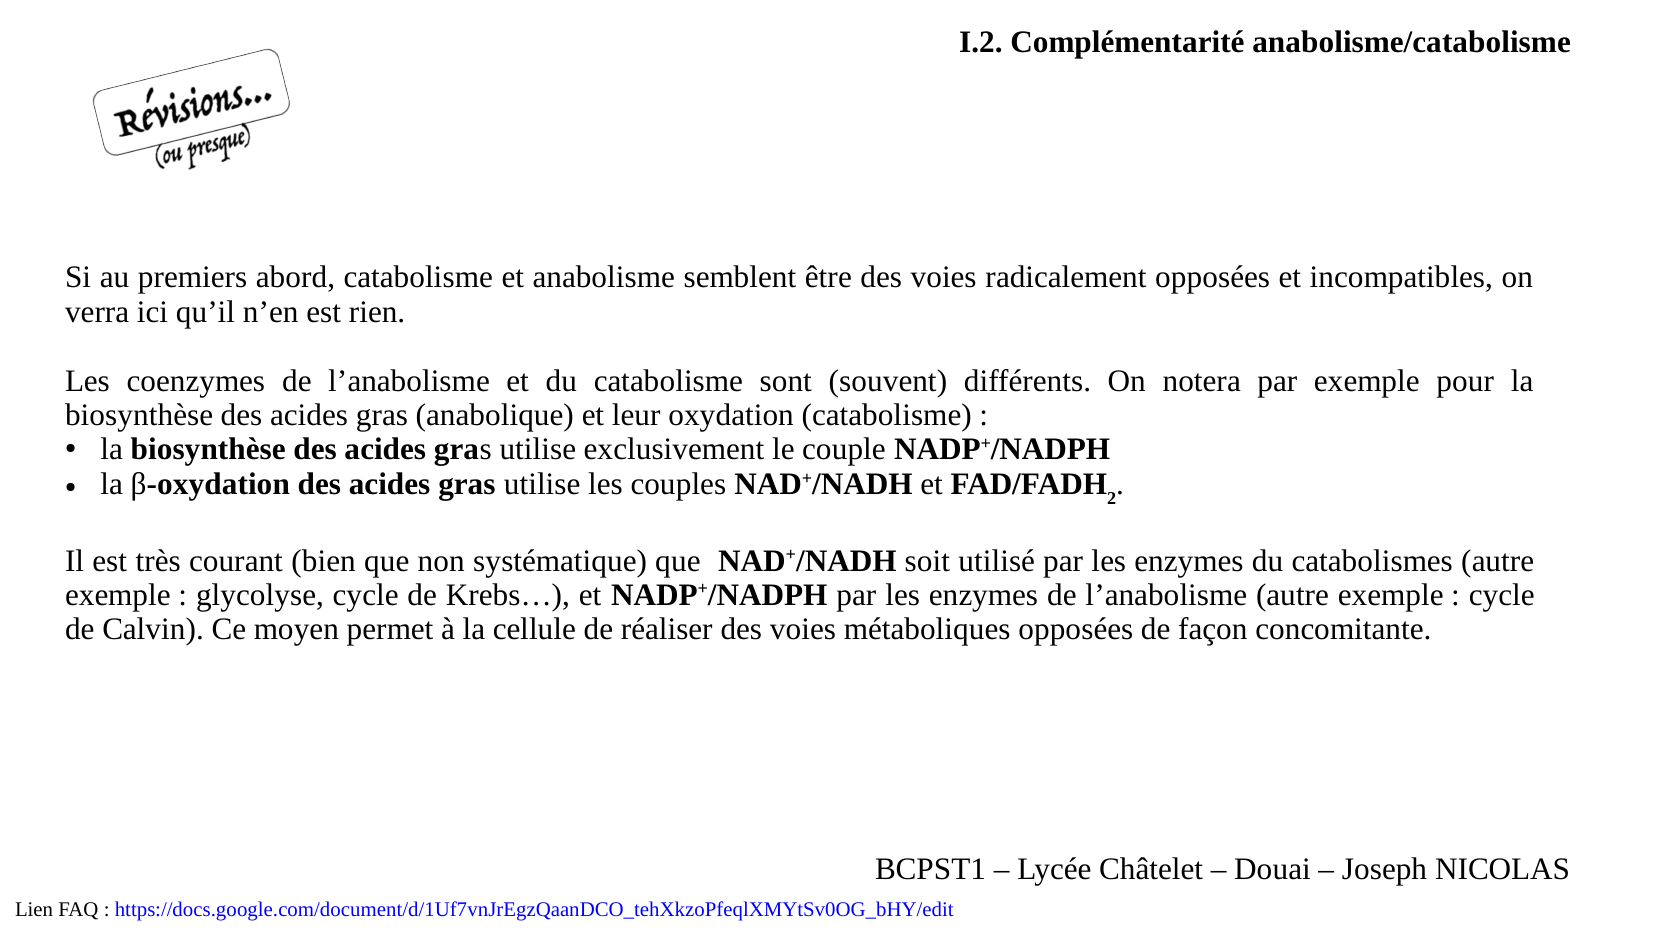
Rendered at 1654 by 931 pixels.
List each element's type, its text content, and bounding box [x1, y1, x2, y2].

picture [90, 46, 300, 189]
text_box I.2. Complémentarité anabolisme/catabolisme [201, 5, 1572, 78]
text_box Si au premiers abord, catabolisme et anabolisme semblent être des voies radicalement opposées et incompatibles, on verra ici qu’il n’en est rien. Les coenzymes de l’anabolisme et du catabolisme sont (souvent) différents. On notera par exemple pour la biosynthèse des acides gras (anabolique) et leur oxydation (catabolisme) : la biosynthèse des acides gras utilise exclusivement le couple NADP+/NADPH la β-oxydation des acides gras utilise les couples NAD+/NADH et FAD/FADH2. Il est très courant (bien que non systématique) que NAD+/NADH soit utilisé par les enzymes du catabolismes (autre exemple : glycolyse, cycle de Krebs…), et NADP+/NADPH par les enzymes de l’anabolisme (autre exemple : cycle de Calvin). Ce moyen permet à la cellule de réaliser des voies métaboliques opposées de façon concomitante. [64, 259, 1536, 910]
text_box Lien FAQ : https://docs.google.com/document/d/1Uf7vnJrEgzQaanDCO_tehXkzoPfeqlXMYtSv0OG_bHY/edit [0, 897, 993, 931]
text_box BCPST1 – Lycée Châtelet – Douai – Joseph NICOLAS [1536, 832, 1571, 905]
